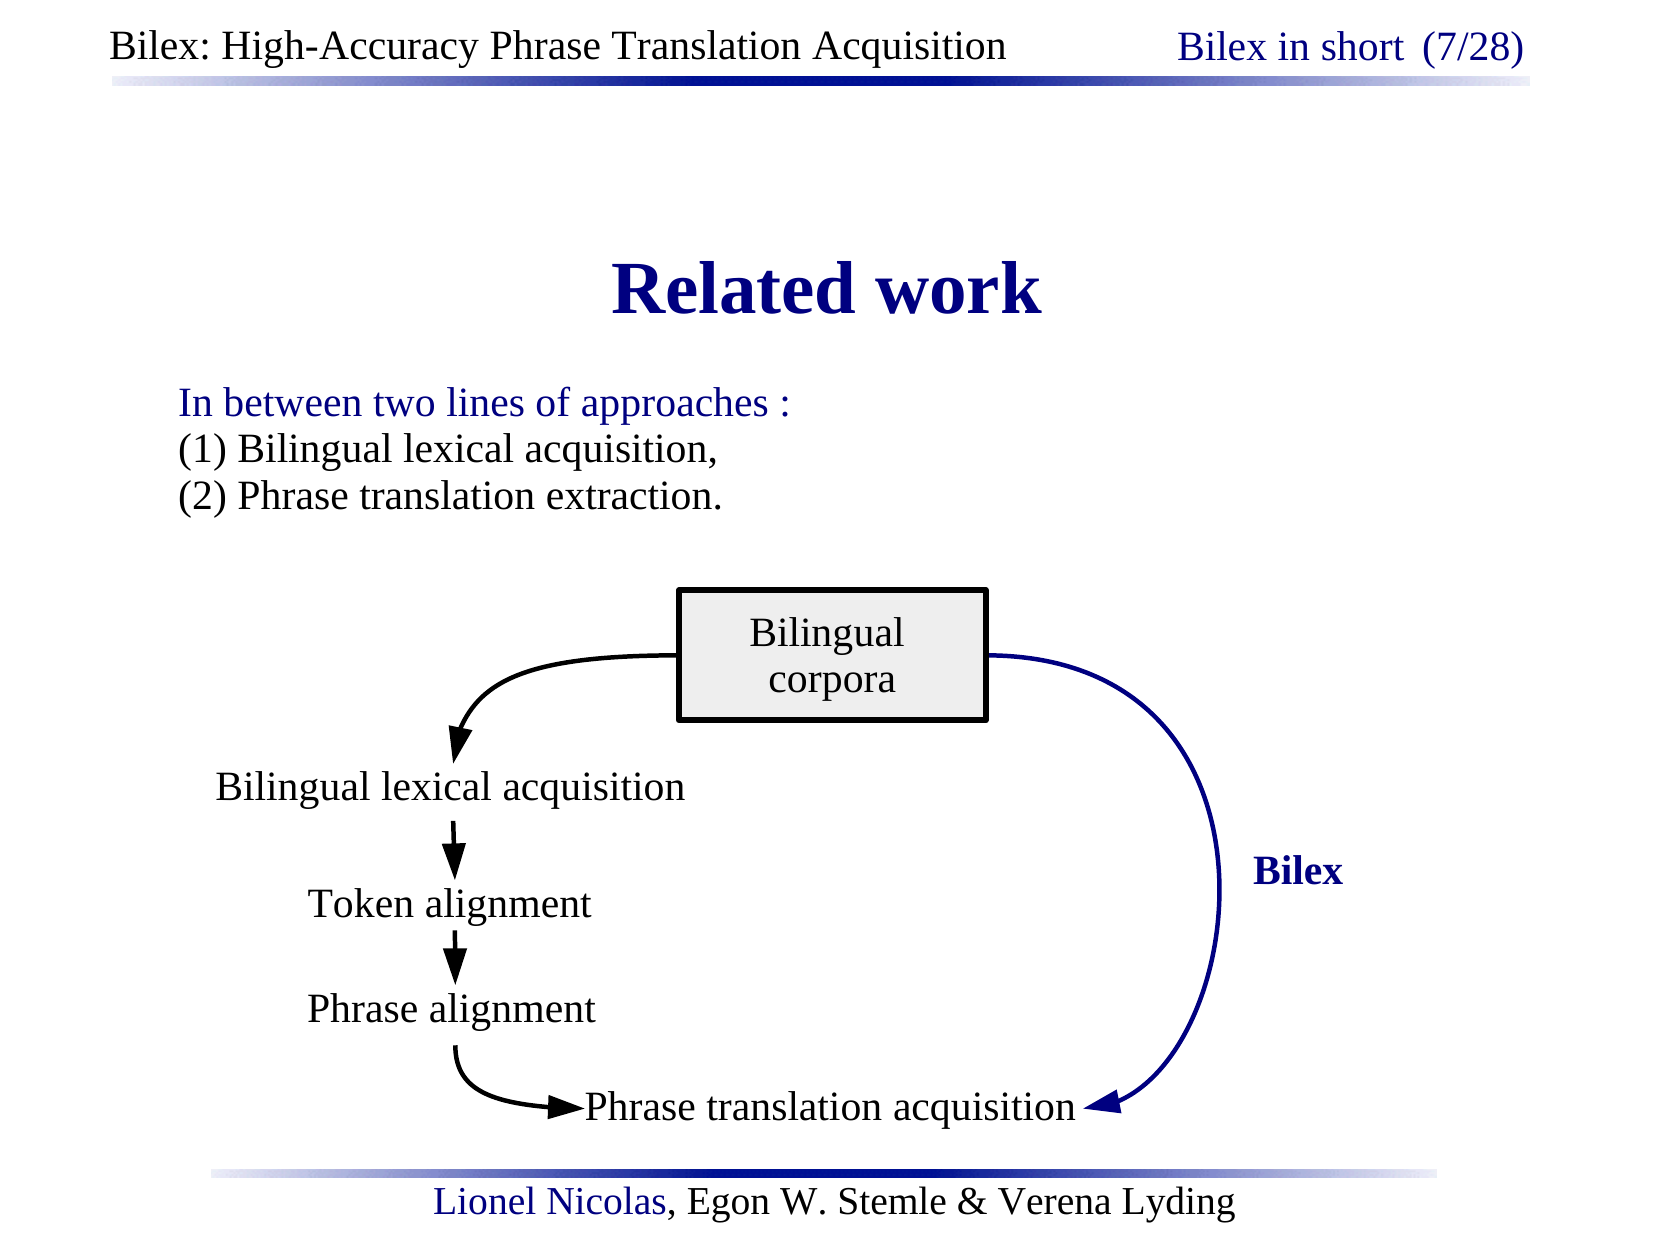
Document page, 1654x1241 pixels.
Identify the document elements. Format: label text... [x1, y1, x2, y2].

text_box Related work [596, 239, 1058, 353]
text_box In between two lines of approaches : (1) Bilingual lexical acquisition, (2) Phrase translation extraction. [163, 372, 886, 539]
text_box Phrase translation acquisition [584, 1083, 1084, 1134]
text_box Token alignment [307, 879, 603, 931]
text_box Bilingual corpora [679, 590, 986, 721]
text_box Bilex [1253, 847, 1394, 902]
text_box Bilex in short [1162, 15, 1420, 82]
picture [112, 76, 1530, 86]
text_box Phrase alignment [307, 984, 604, 1046]
text_box Bilingual lexical acquisition [215, 763, 691, 821]
picture [211, 1169, 1437, 1178]
